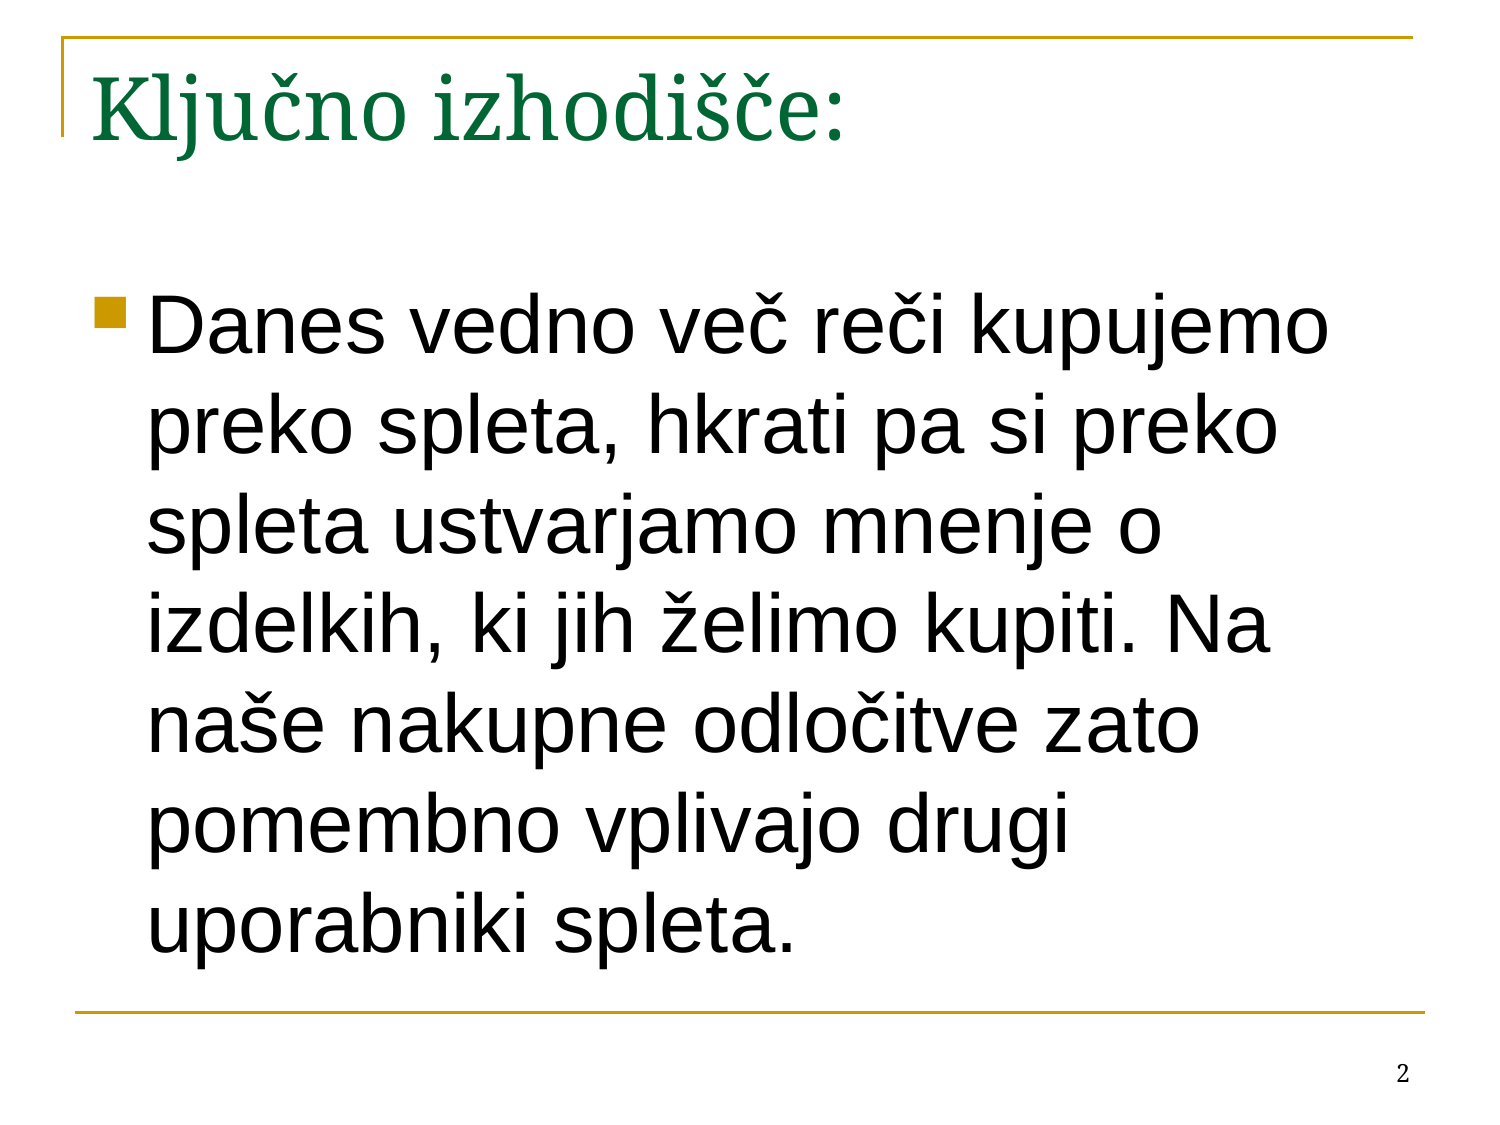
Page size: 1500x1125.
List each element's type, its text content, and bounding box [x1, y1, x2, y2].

list Danes vedno več reči kupujemo preko spleta, hkrati pa si preko spleta ustvarjamo mnenje o izdelkih, ki jih želimo kupiti. Na naše nakupne odločitve zato pomembno vplivajo drugi uporabniki spleta. [75, 262, 1426, 1006]
title Ključno izhodišče: [75, 45, 1426, 233]
text_box <number> [1074, 1024, 1426, 1100]
